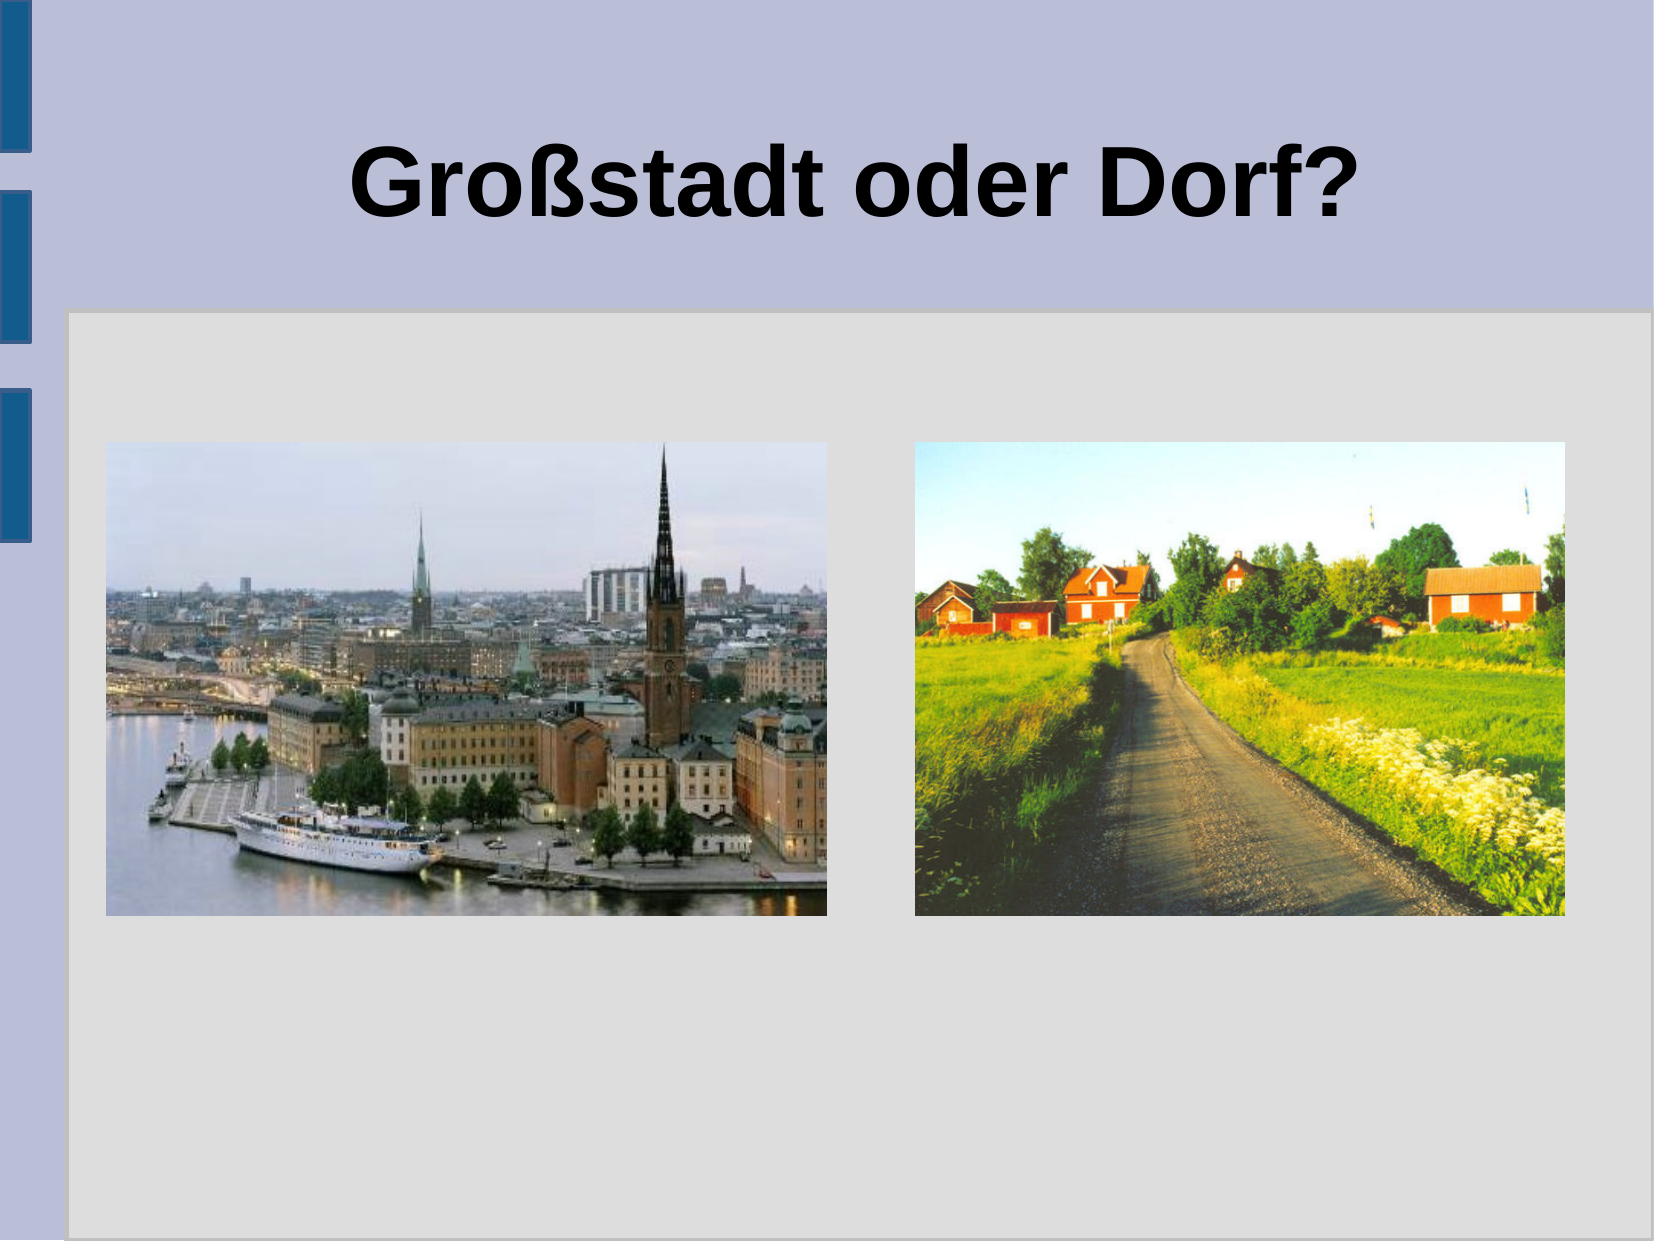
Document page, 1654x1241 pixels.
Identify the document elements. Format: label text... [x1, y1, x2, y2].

picture [106, 442, 827, 916]
picture [915, 442, 1565, 916]
text_box Großstadt oder Dorf? [147, 118, 1565, 250]
